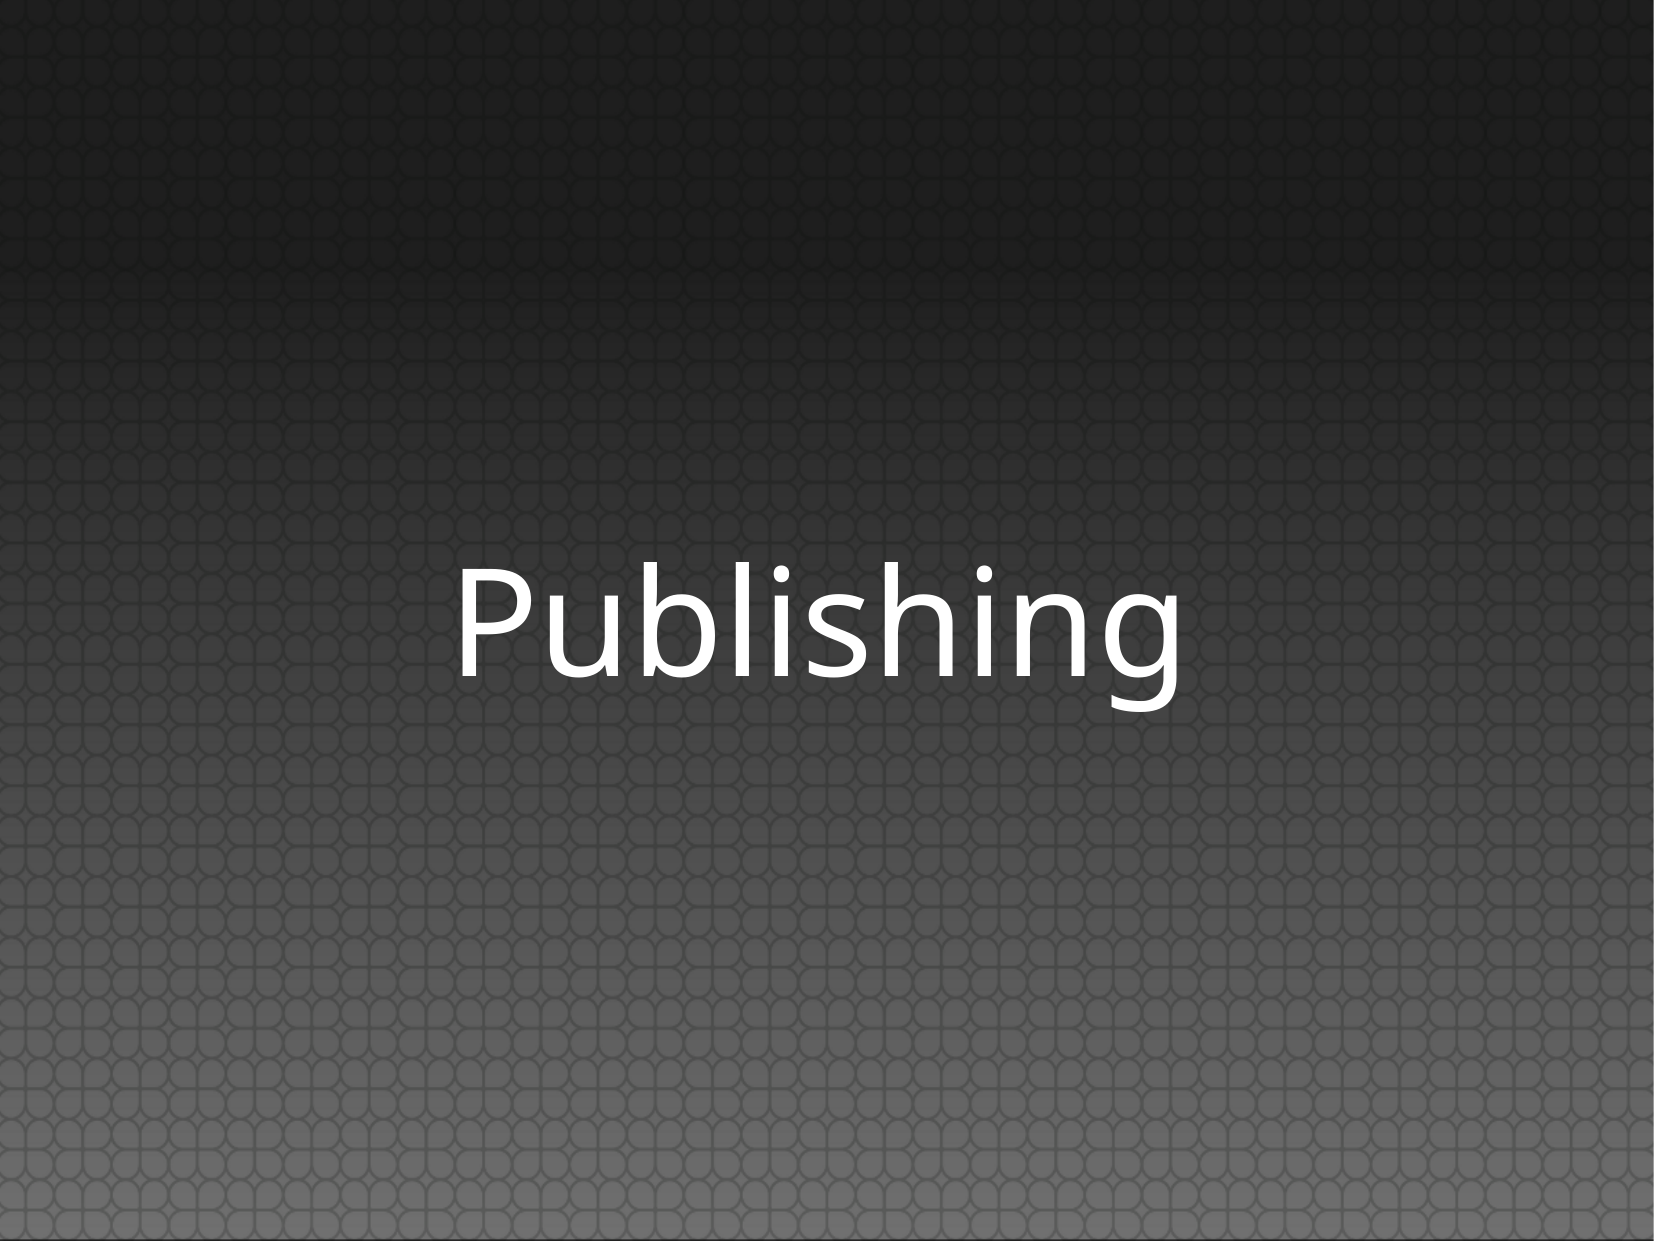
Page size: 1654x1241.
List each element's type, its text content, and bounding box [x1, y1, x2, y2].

picture [0, 0, 1654, 1241]
title Publishing [75, 525, 1564, 713]
